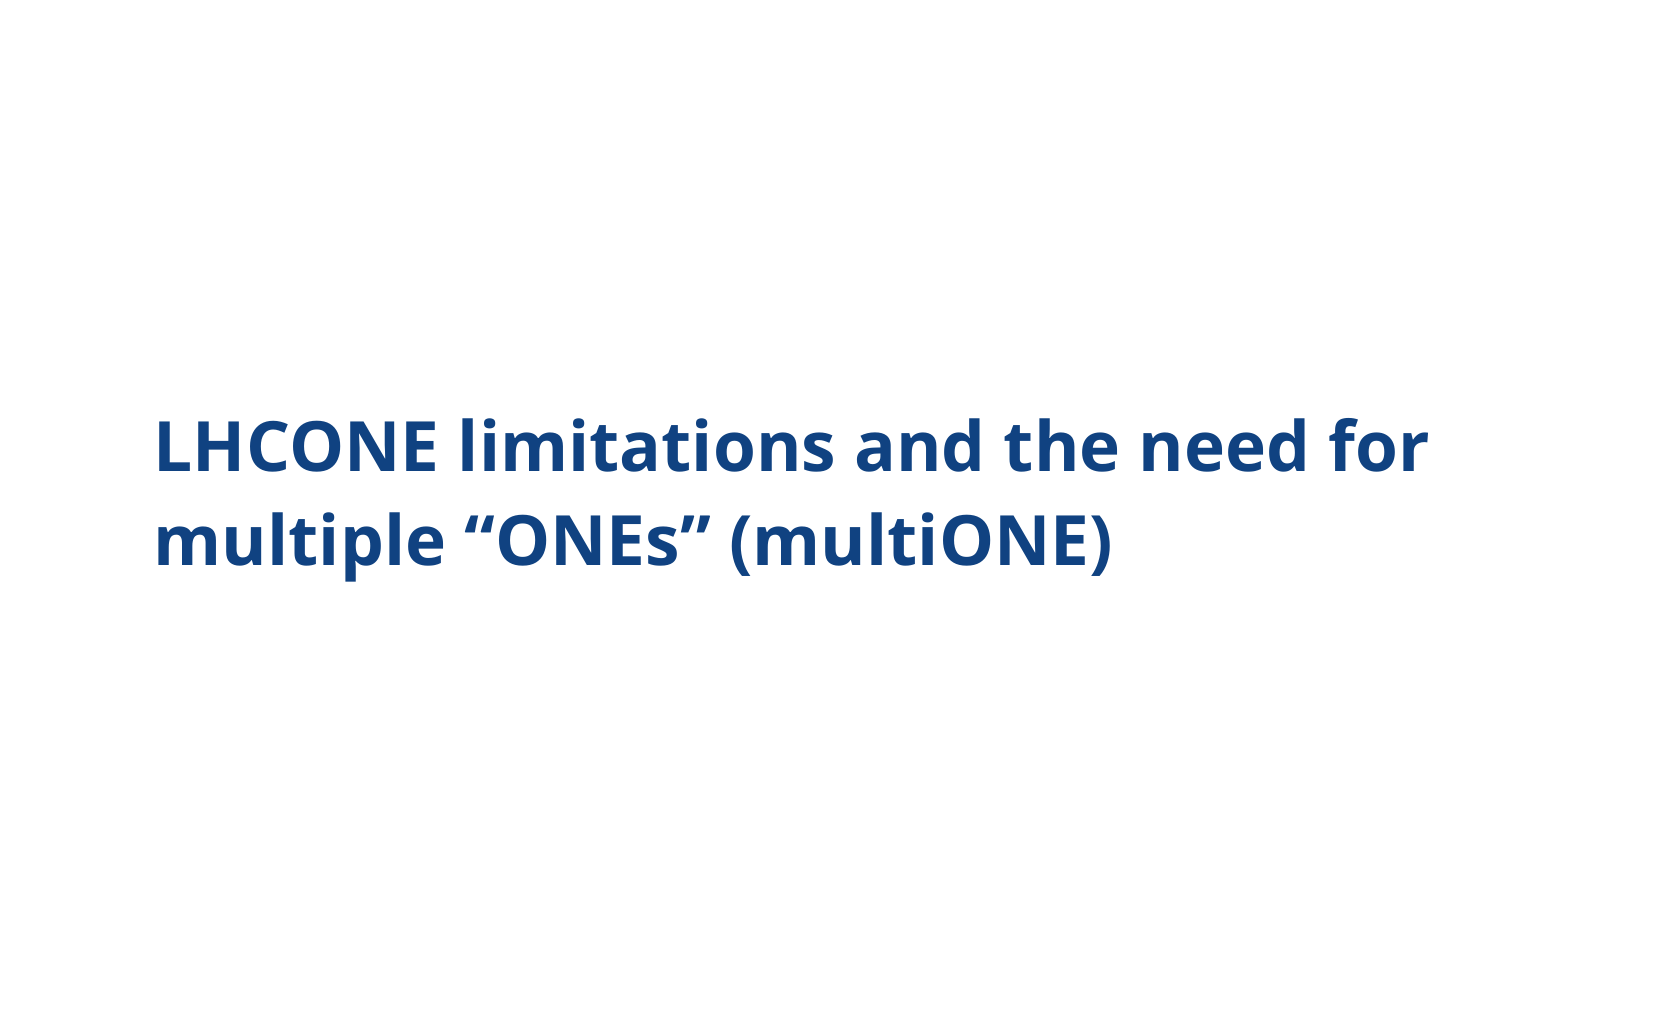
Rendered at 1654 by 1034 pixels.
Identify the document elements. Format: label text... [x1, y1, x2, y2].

title LHCONE limitations and the need for multiple “ONEs” (multiONE) [153, 396, 1538, 586]
